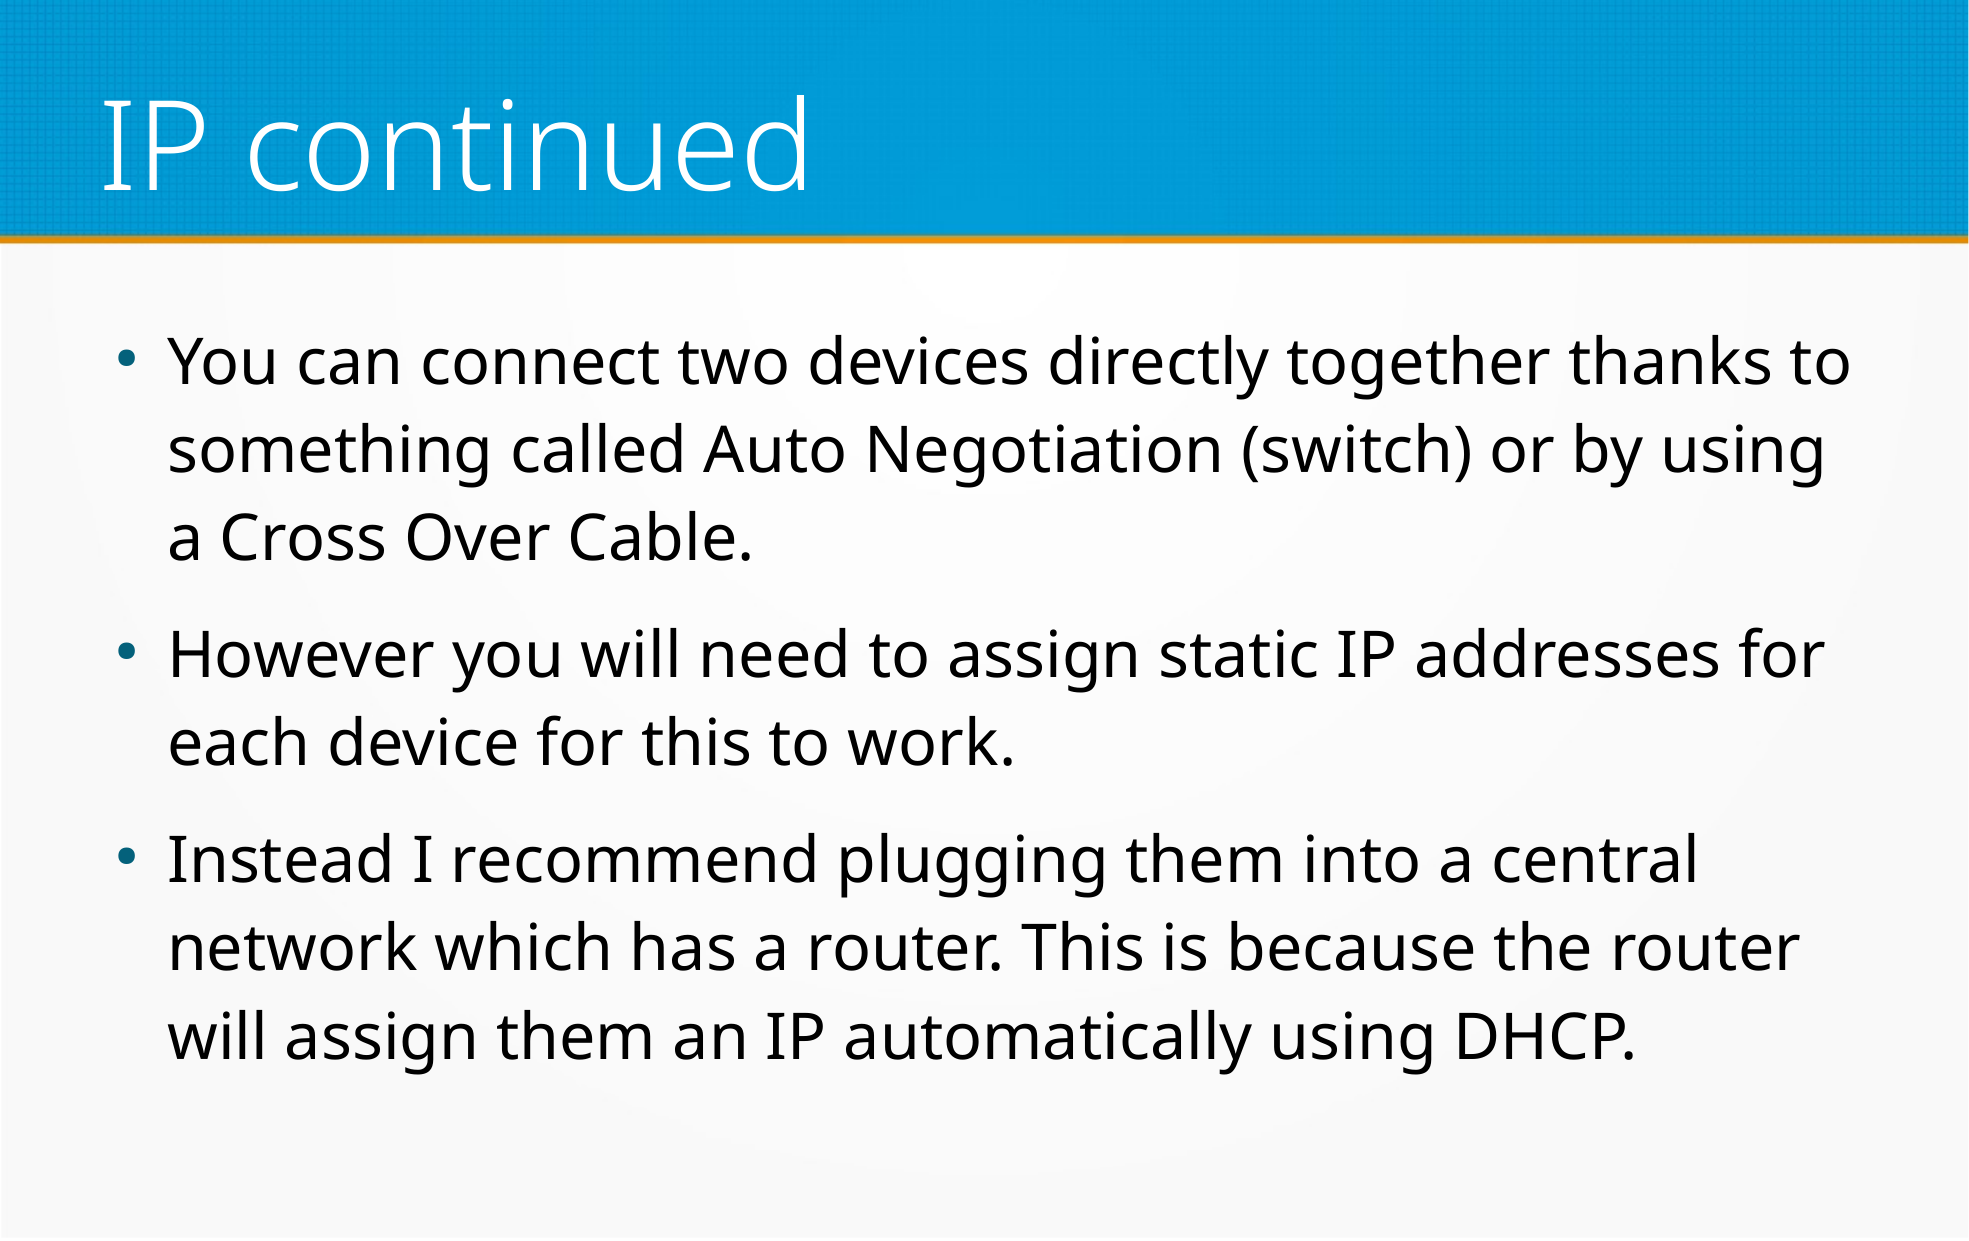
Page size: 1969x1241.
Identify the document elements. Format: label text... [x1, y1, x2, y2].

title IP continued [98, 19, 1870, 227]
list You can connect two devices directly together thanks to something called Auto Negotiation (switch) or by using a Cross Over Cable. However you will need to assign static IP addresses for each device for this to work. Instead I recommend plugging them into a central network which has a router. This is because the router will assign them an IP automatically using DHCP. [98, 315, 1861, 1081]
picture [0, 233, 1969, 1241]
